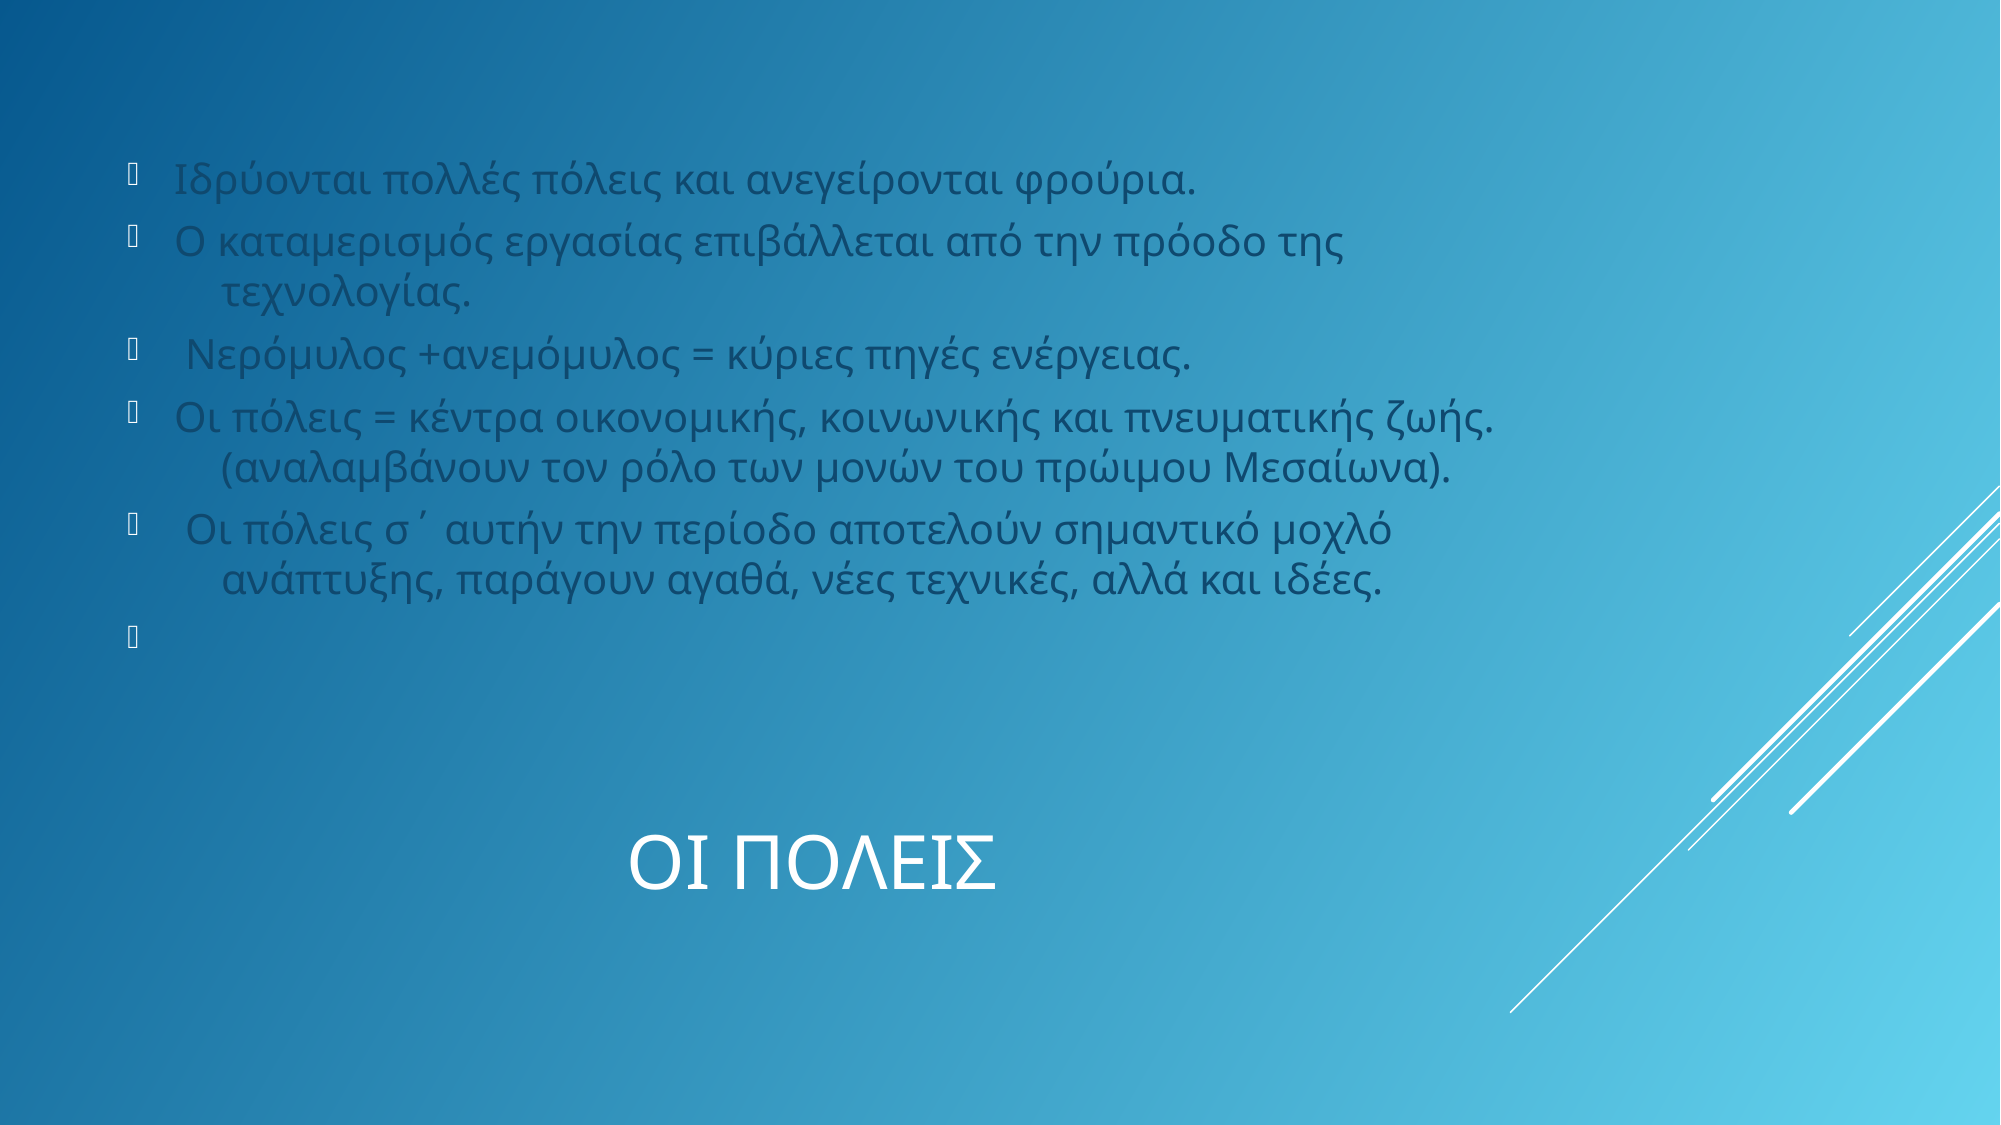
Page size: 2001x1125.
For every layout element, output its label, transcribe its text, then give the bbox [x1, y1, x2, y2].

list Ιδρύονται πολλές πόλεις και ανεγείρονται φρούρια. Ο καταμερισμός εργασίας επιβάλλεται από την πρόοδο της τεχνολογίας. Νερόμυλος +ανεμόμυλος = κύριες πηγές ενέργειας. Οι πόλεις = κέντρα οικονομικής, κοινωνικής και πνευματικής ζωής. (αναλαμβάνουν τον ρόλο των μονών του πρώιμου Μεσαίωνα). Οι πόλεις σ΄ αυτήν την περίοδο αποτελούν σημαντικό μοχλό ανάπτυξης, παράγουν αγαθά, νέες τεχνικές, αλλά και ιδέες. [112, 112, 1513, 706]
title Οι πολεις [112, 736, 1513, 984]
